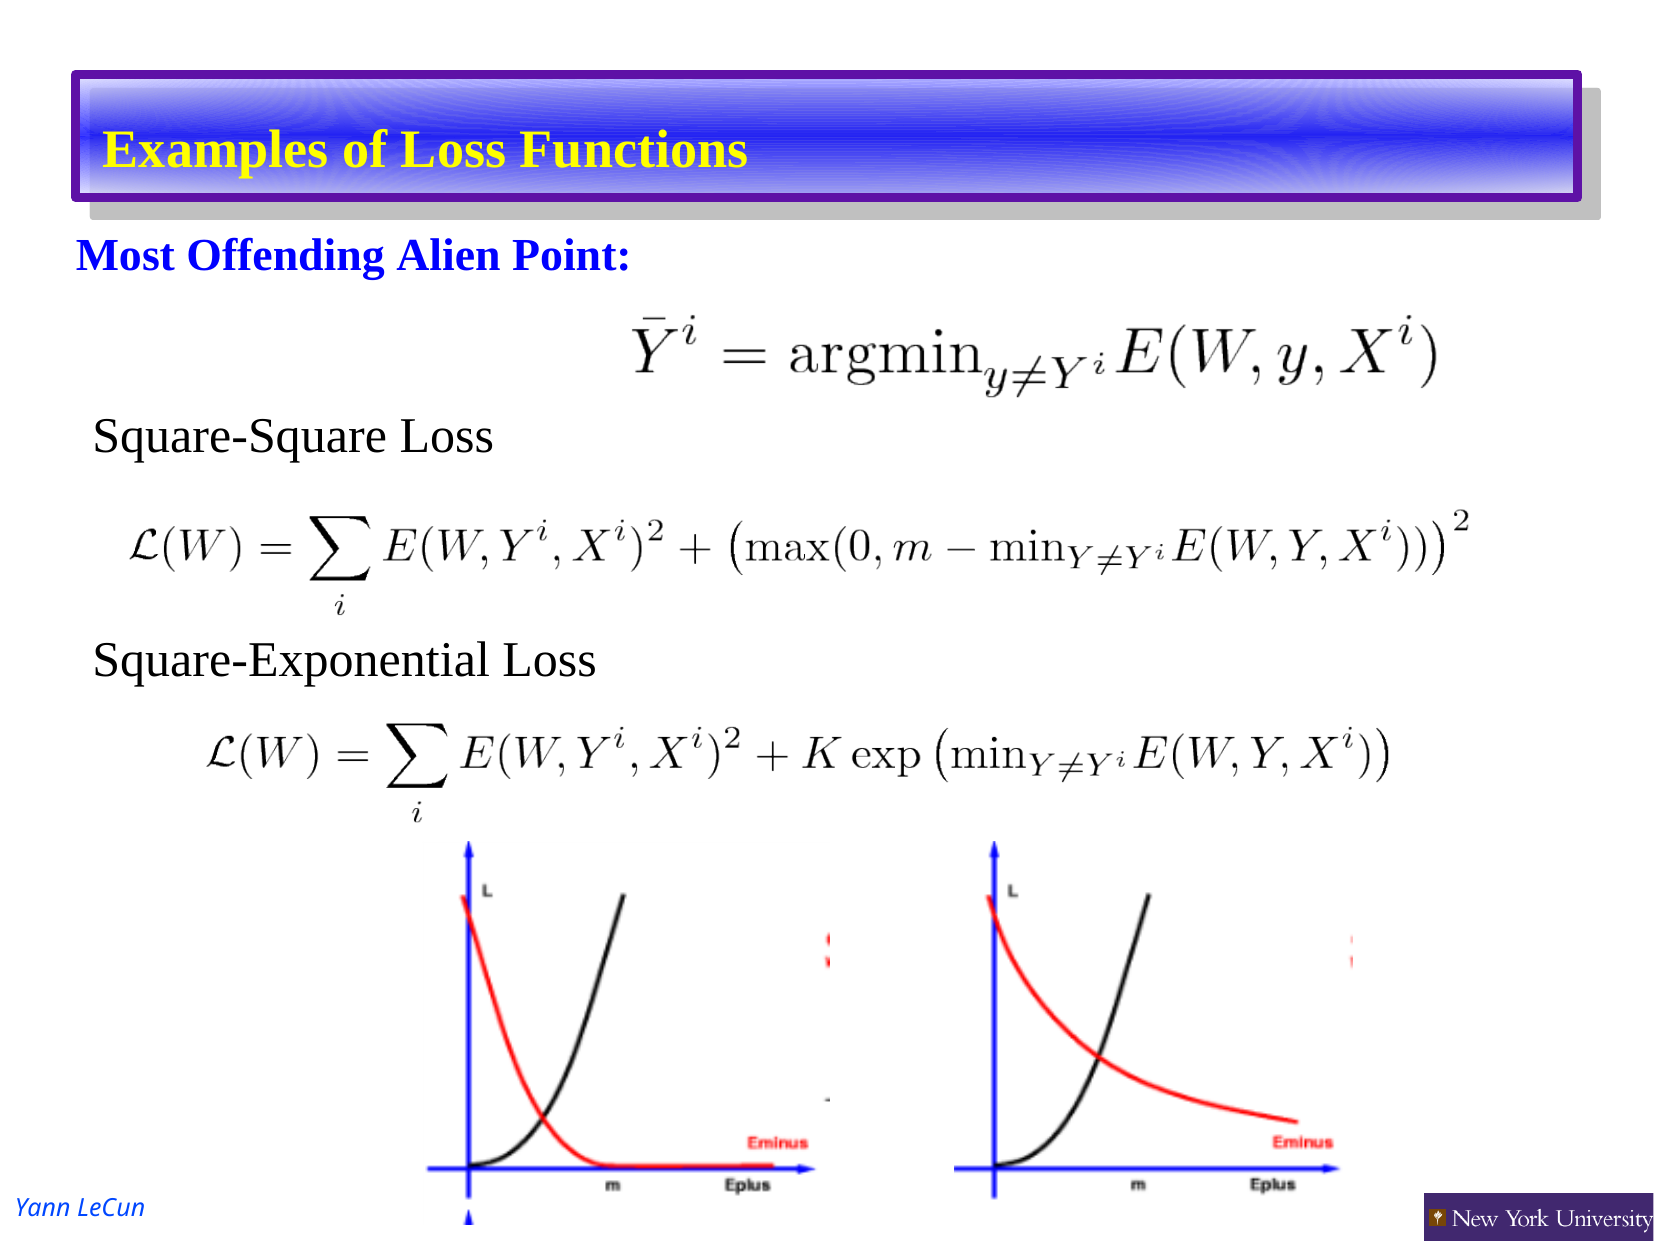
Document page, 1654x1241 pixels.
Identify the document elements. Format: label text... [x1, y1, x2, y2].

picture [626, 309, 1443, 404]
picture [125, 505, 1473, 827]
title Examples of Loss Functions [75, 74, 1578, 198]
picture [1424, 1193, 1654, 1241]
picture [422, 841, 830, 1225]
picture [954, 841, 1353, 1207]
text_box Square-Square Loss [92, 407, 495, 469]
text_box Square-Exponential Loss [92, 632, 598, 693]
list Most Offending Alien Point: [75, 229, 1597, 1165]
